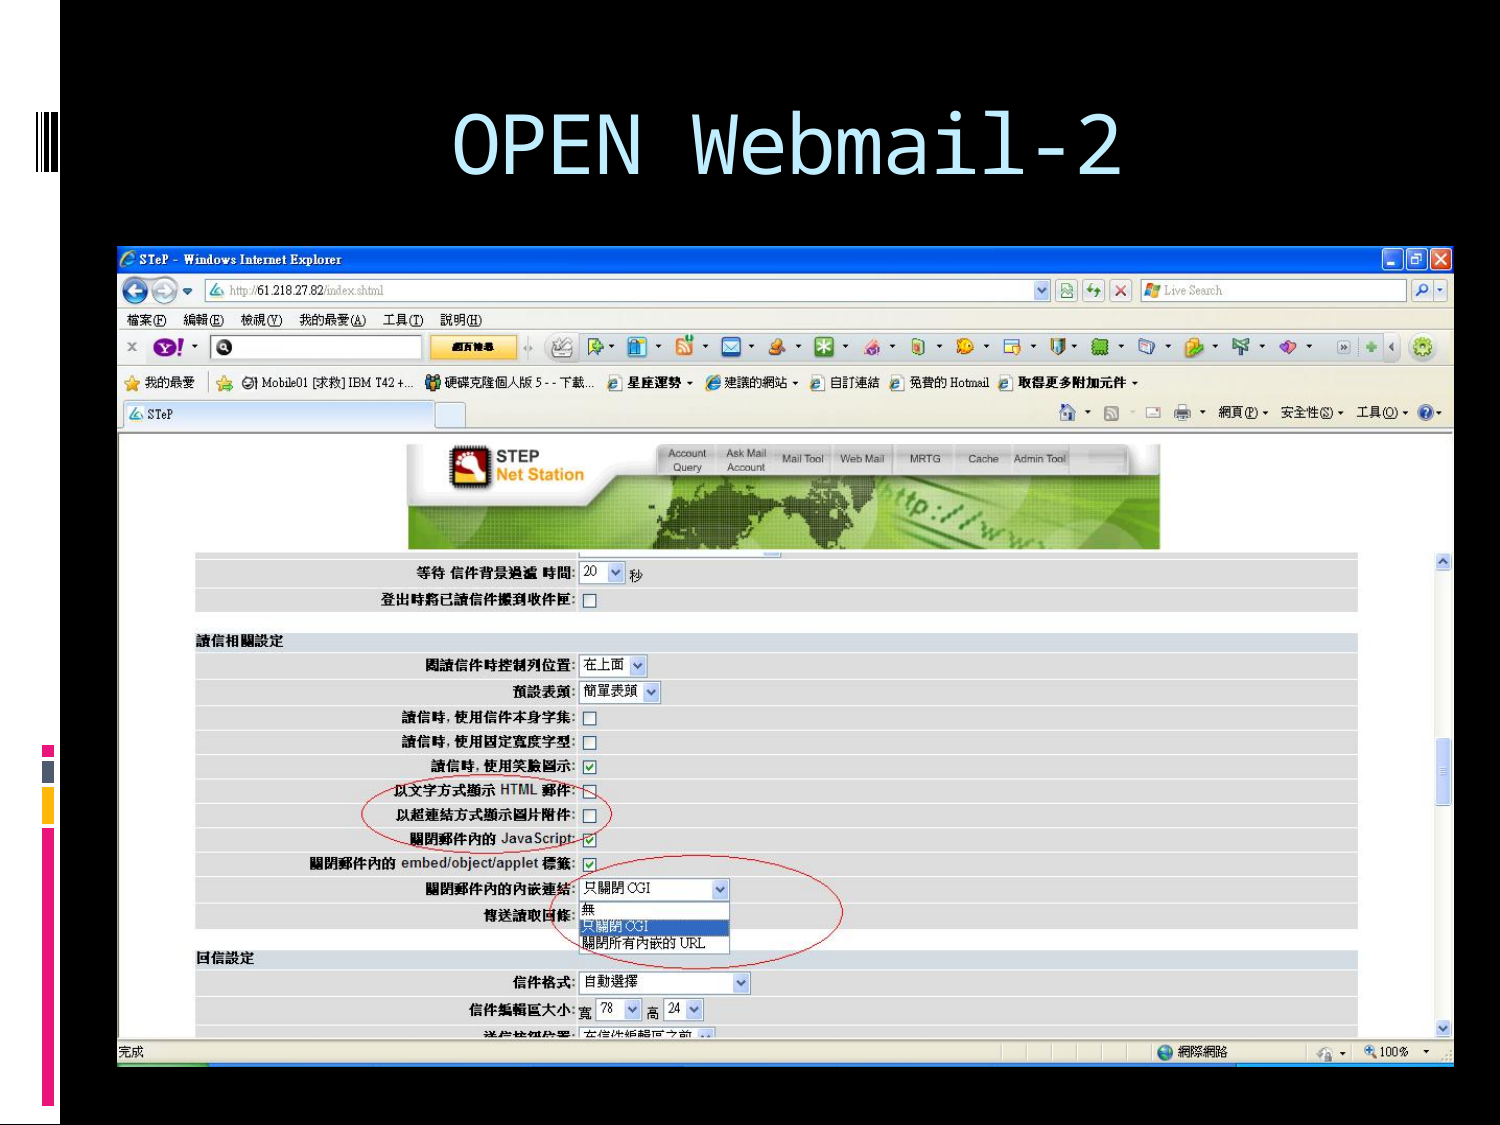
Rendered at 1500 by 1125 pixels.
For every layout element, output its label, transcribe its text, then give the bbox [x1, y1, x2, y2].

picture [117, 246, 1454, 1067]
title OPEN Webmail-2 [150, 84, 1426, 235]
